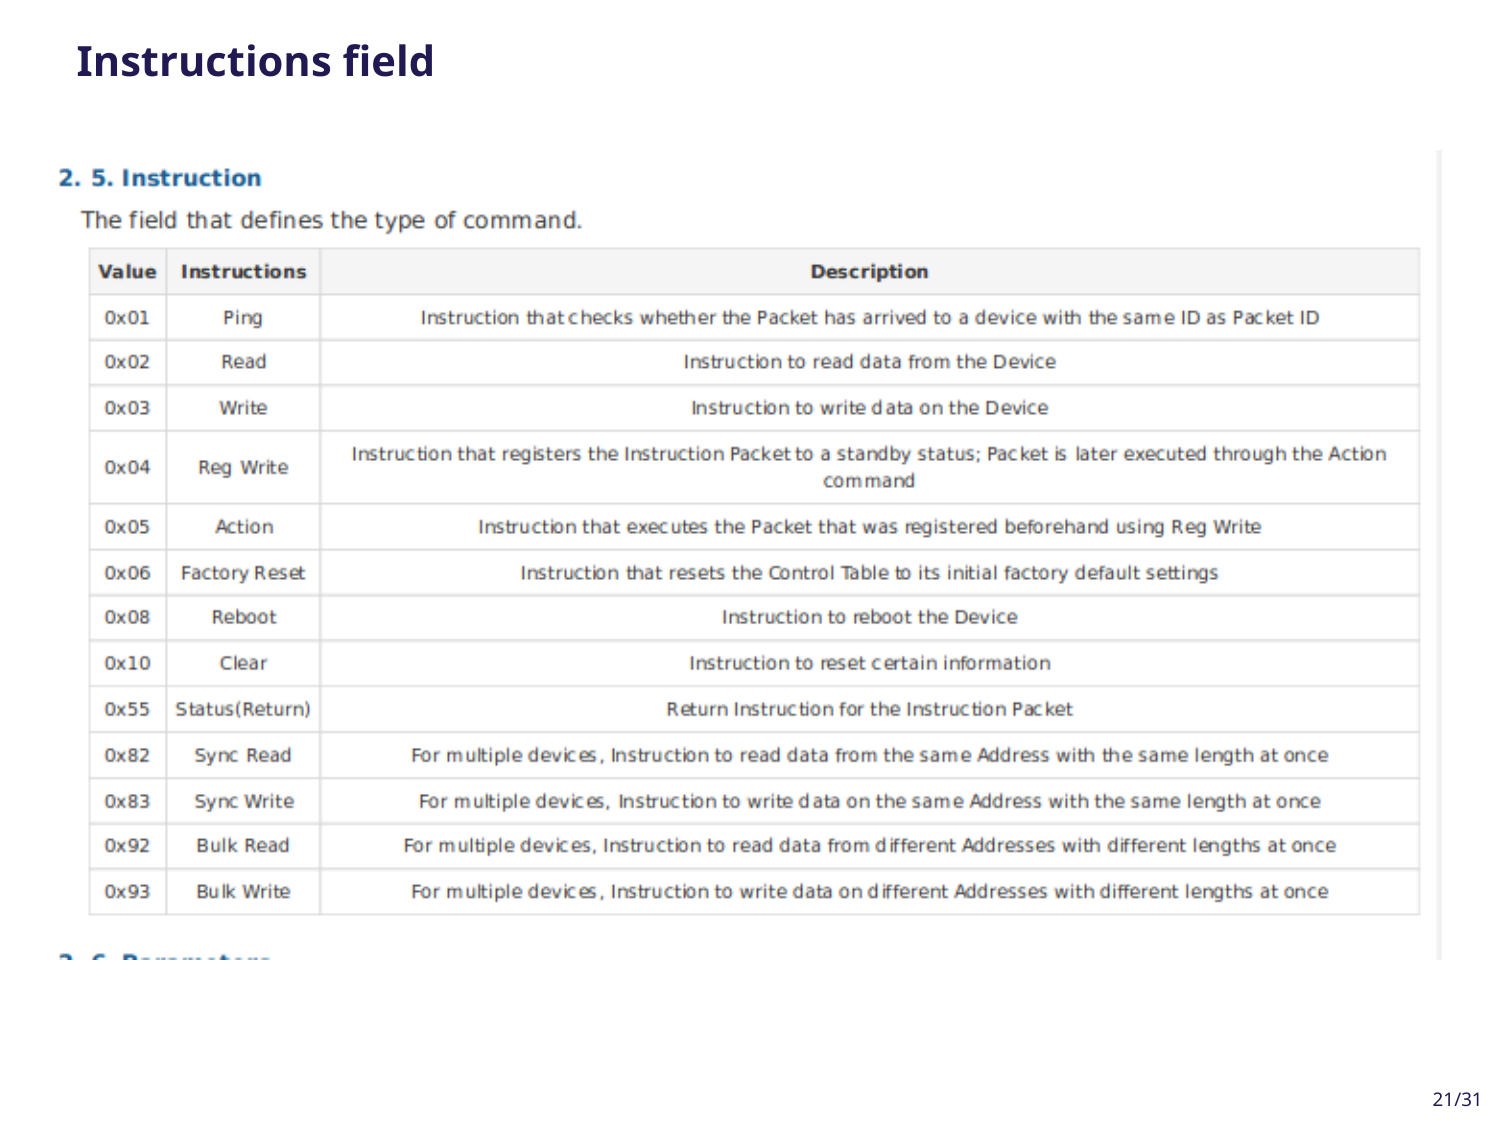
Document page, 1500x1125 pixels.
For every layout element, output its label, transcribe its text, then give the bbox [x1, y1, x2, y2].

picture [45, 150, 1442, 961]
title Instructions field [61, 28, 1441, 92]
